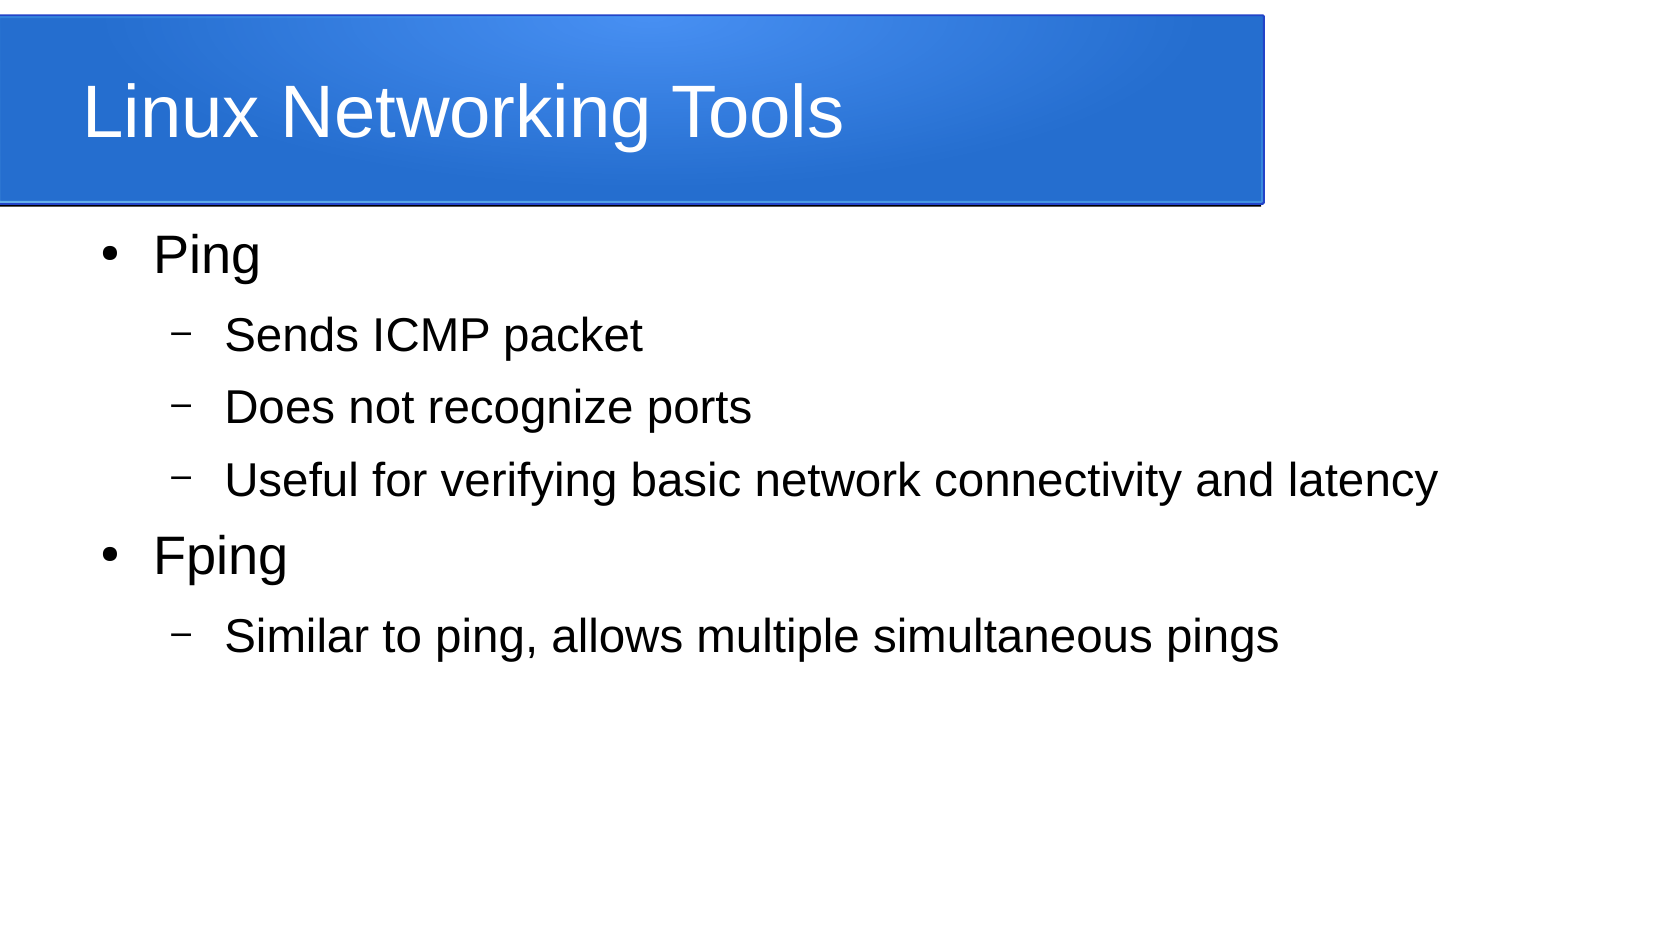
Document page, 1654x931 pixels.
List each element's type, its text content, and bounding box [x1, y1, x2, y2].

list Ping Sends ICMP packet Does not recognize ports Useful for verifying basic network connectivity and latency Fping Similar to ping, allows multiple simultaneous pings [82, 224, 1571, 764]
title Linux Networking Tools [82, 35, 1235, 189]
